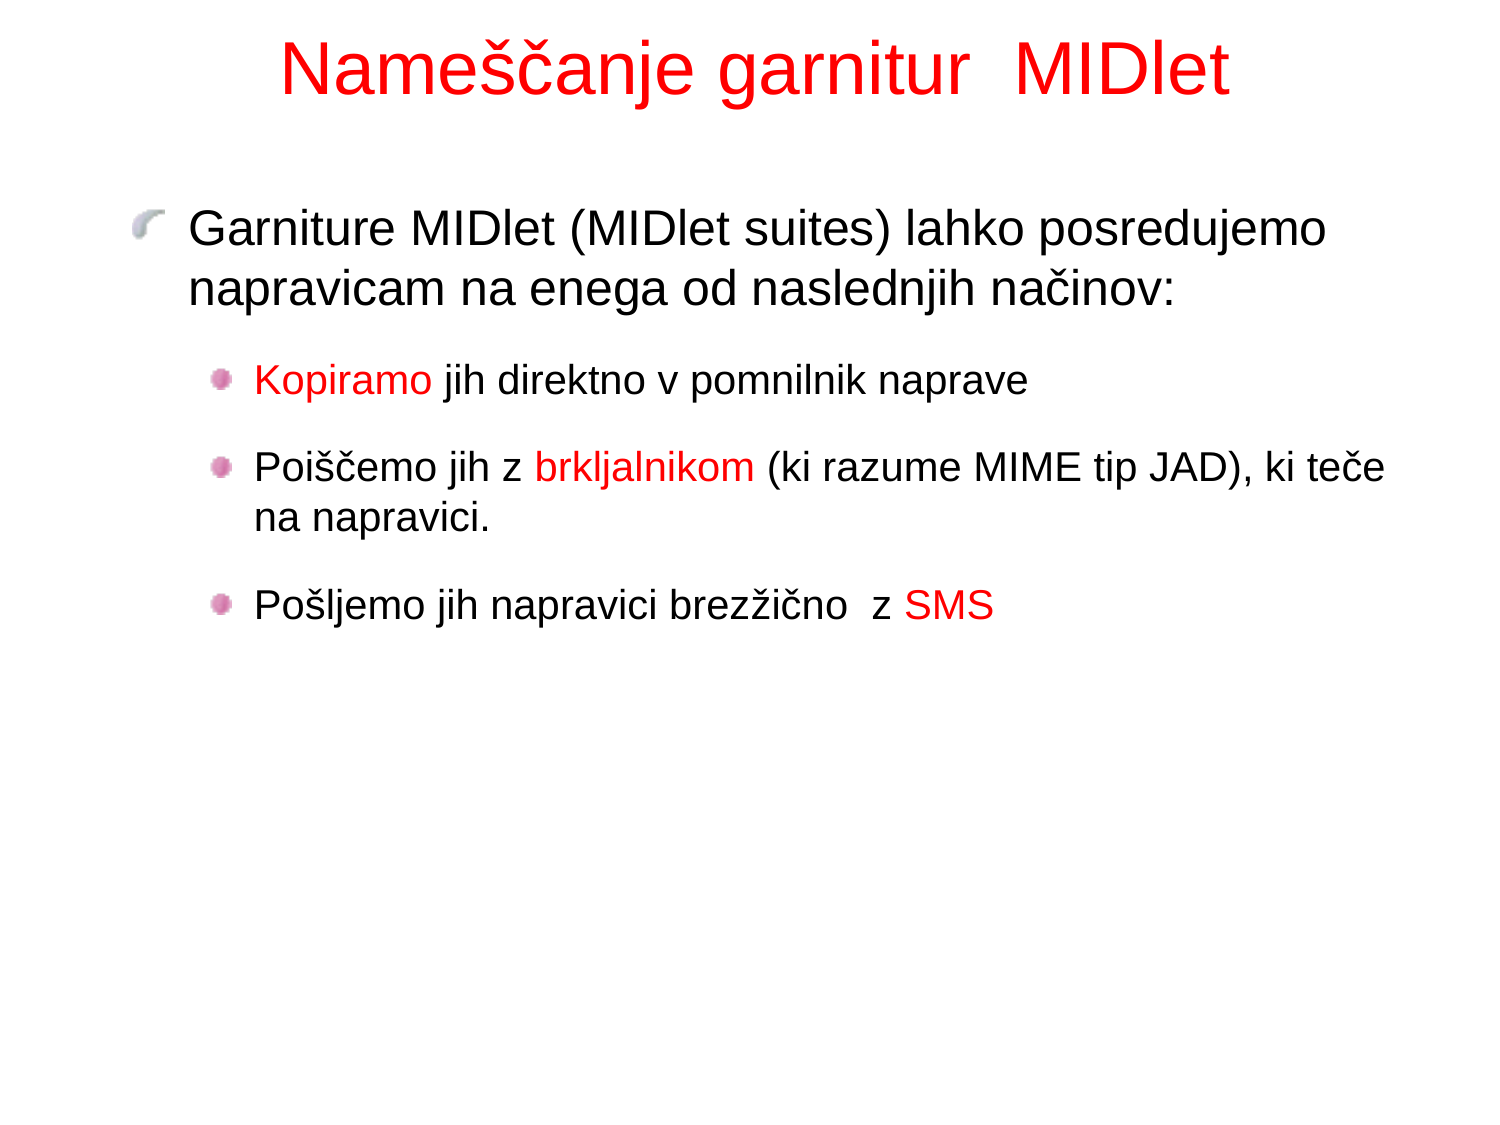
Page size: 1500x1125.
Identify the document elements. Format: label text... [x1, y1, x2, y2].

title Nameščanje garnitur MIDlet [117, 0, 1393, 118]
list Garniture MIDlet (MIDlet suites) lahko posredujemo napravicam na enega od naslednjih načinov: Kopiramo jih direktno v pomnilnik naprave Poiščemo jih z brkljalnikom (ki razume MIME tip JAD), ki teče na napravici. Pošljemo jih napravici brezžično z SMS [117, 187, 1430, 863]
